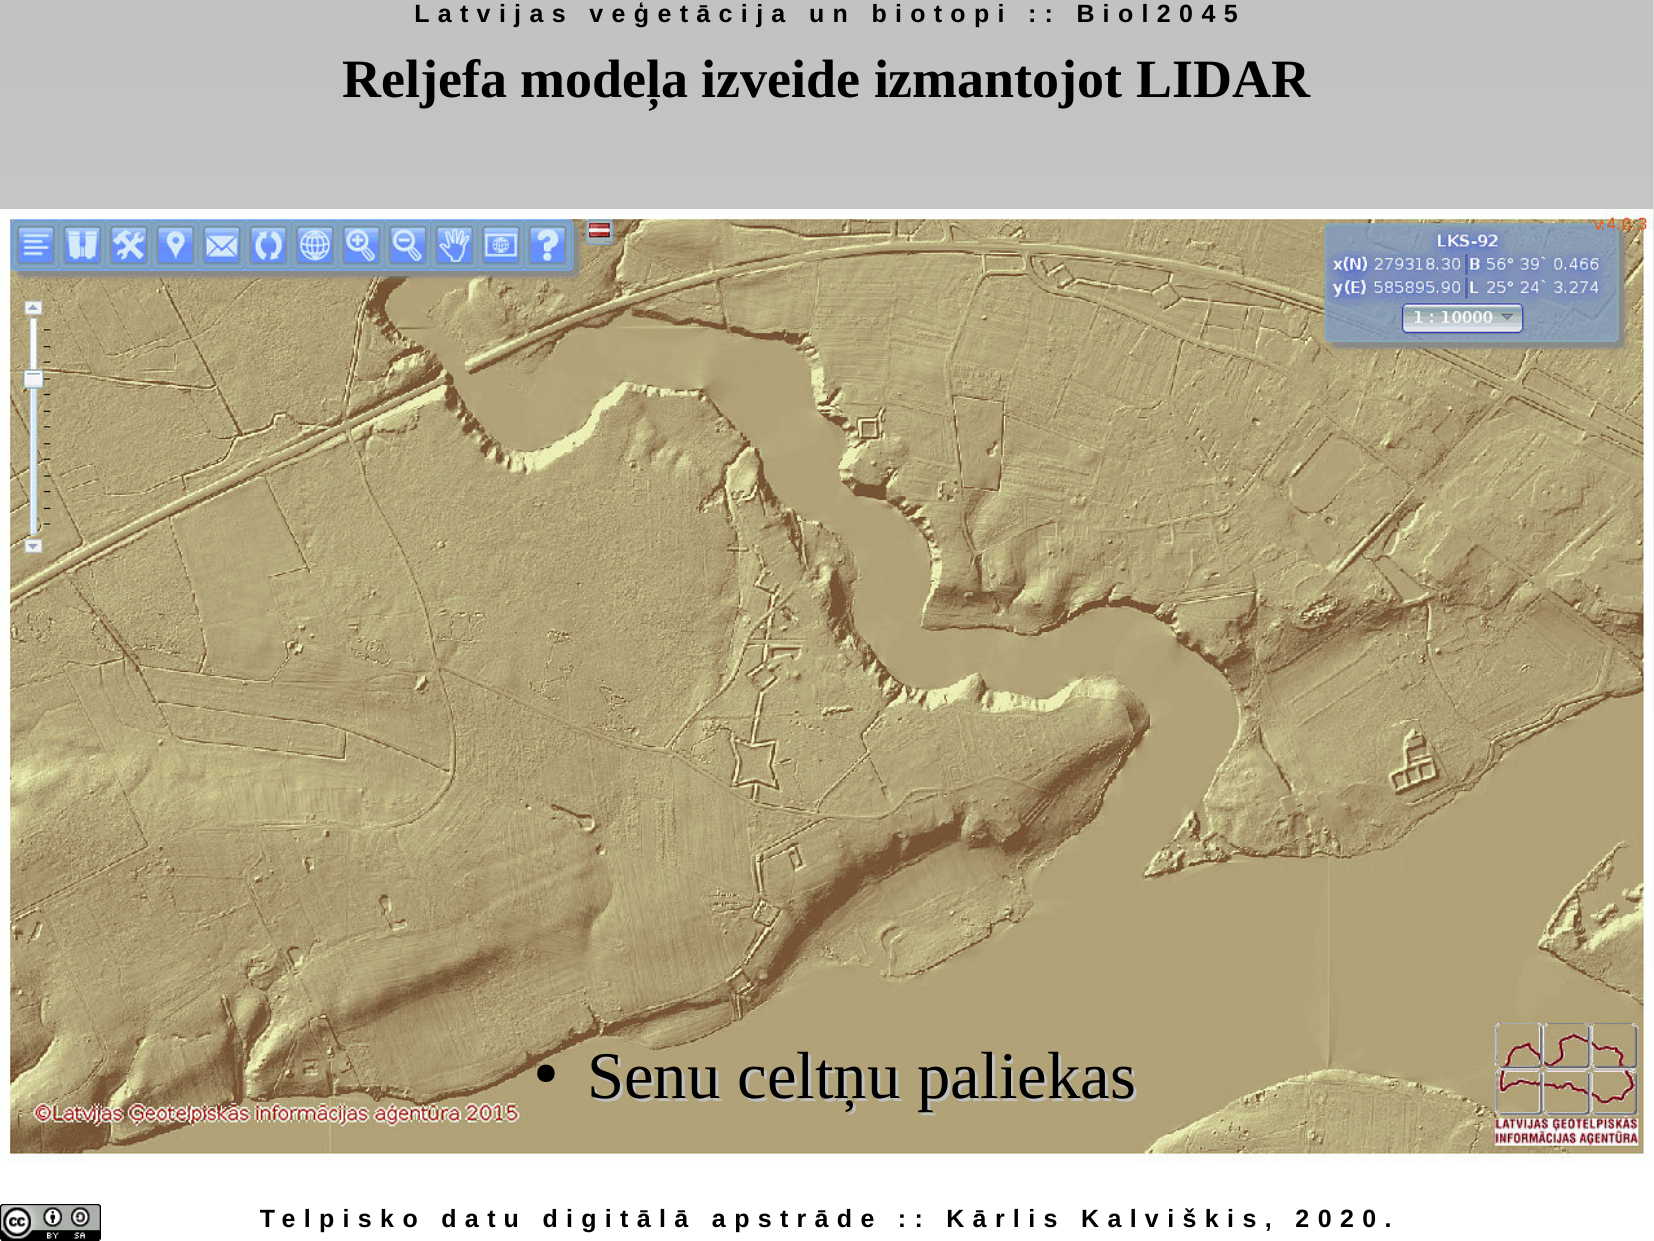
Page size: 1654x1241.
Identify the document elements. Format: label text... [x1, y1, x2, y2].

title Reljefa modeļa izveide izmantojot LIDAR [29, 49, 1625, 296]
list Senu celtņu paliekas [82, 296, 1571, 1113]
picture [0, 0, 1654, 1241]
